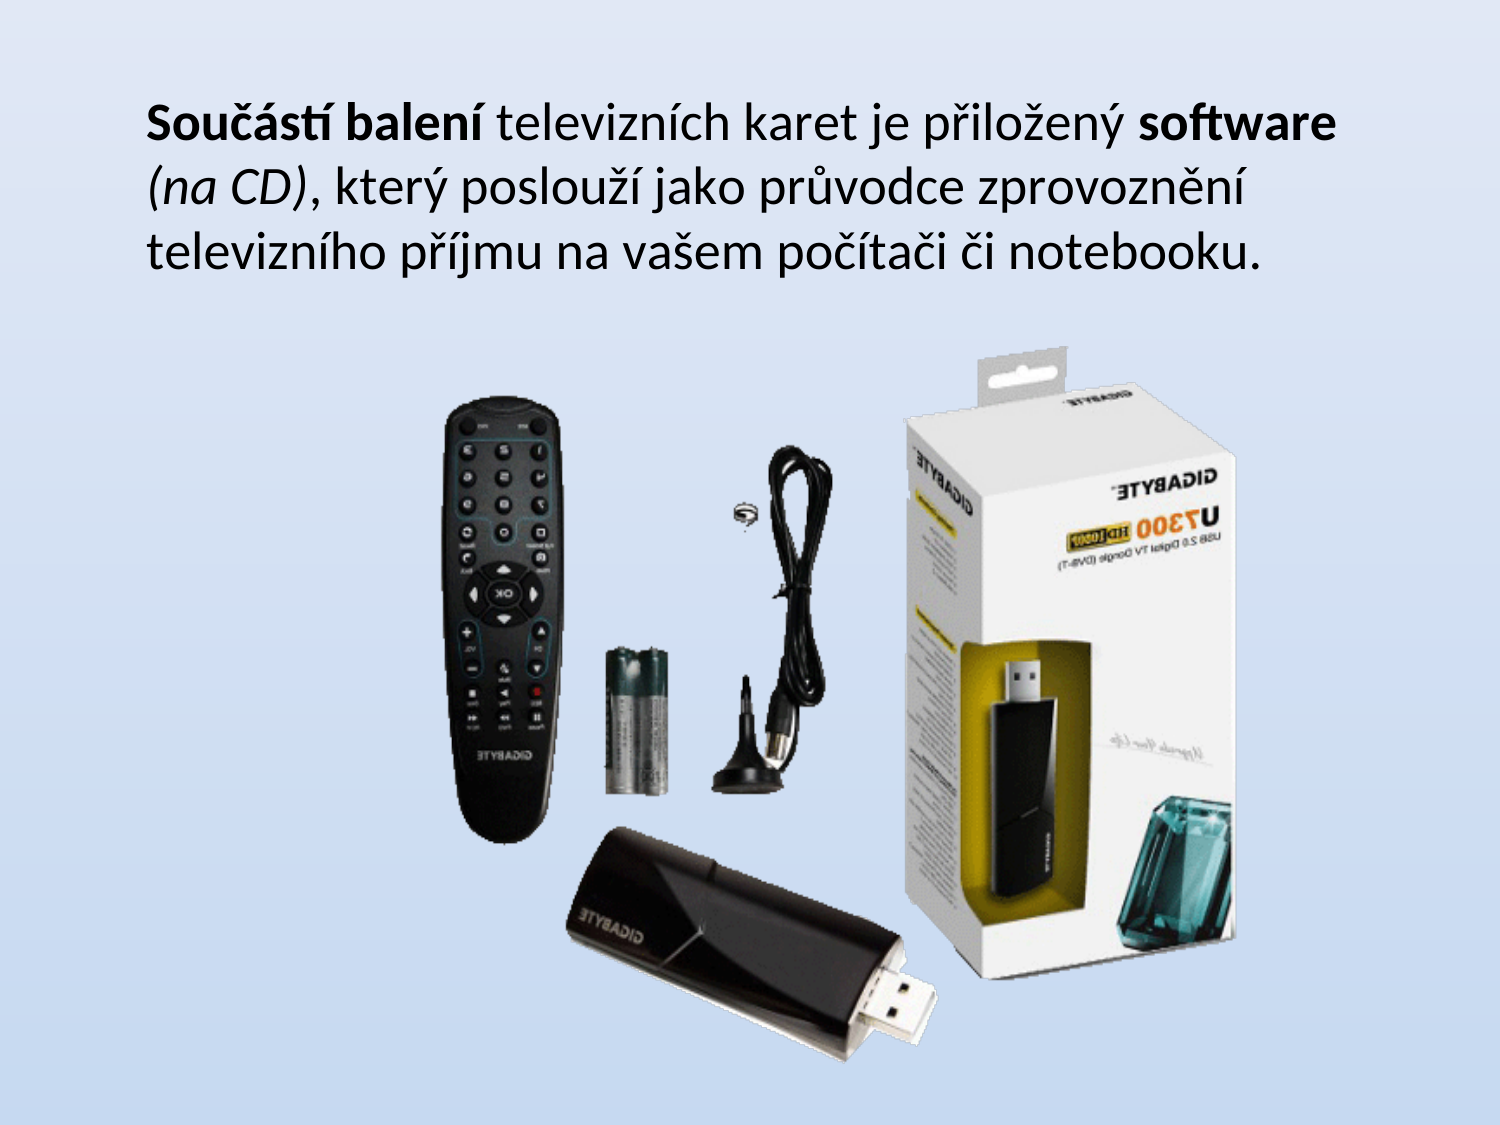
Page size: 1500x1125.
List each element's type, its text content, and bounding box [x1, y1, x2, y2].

picture [419, 492, 1245, 1083]
text_box Součástí balení televizních karet je přiložený software (na CD), který poslouží jako průvodce zprovoznění televizního příjmu na vašem počítači či notebooku. [75, 78, 1426, 492]
